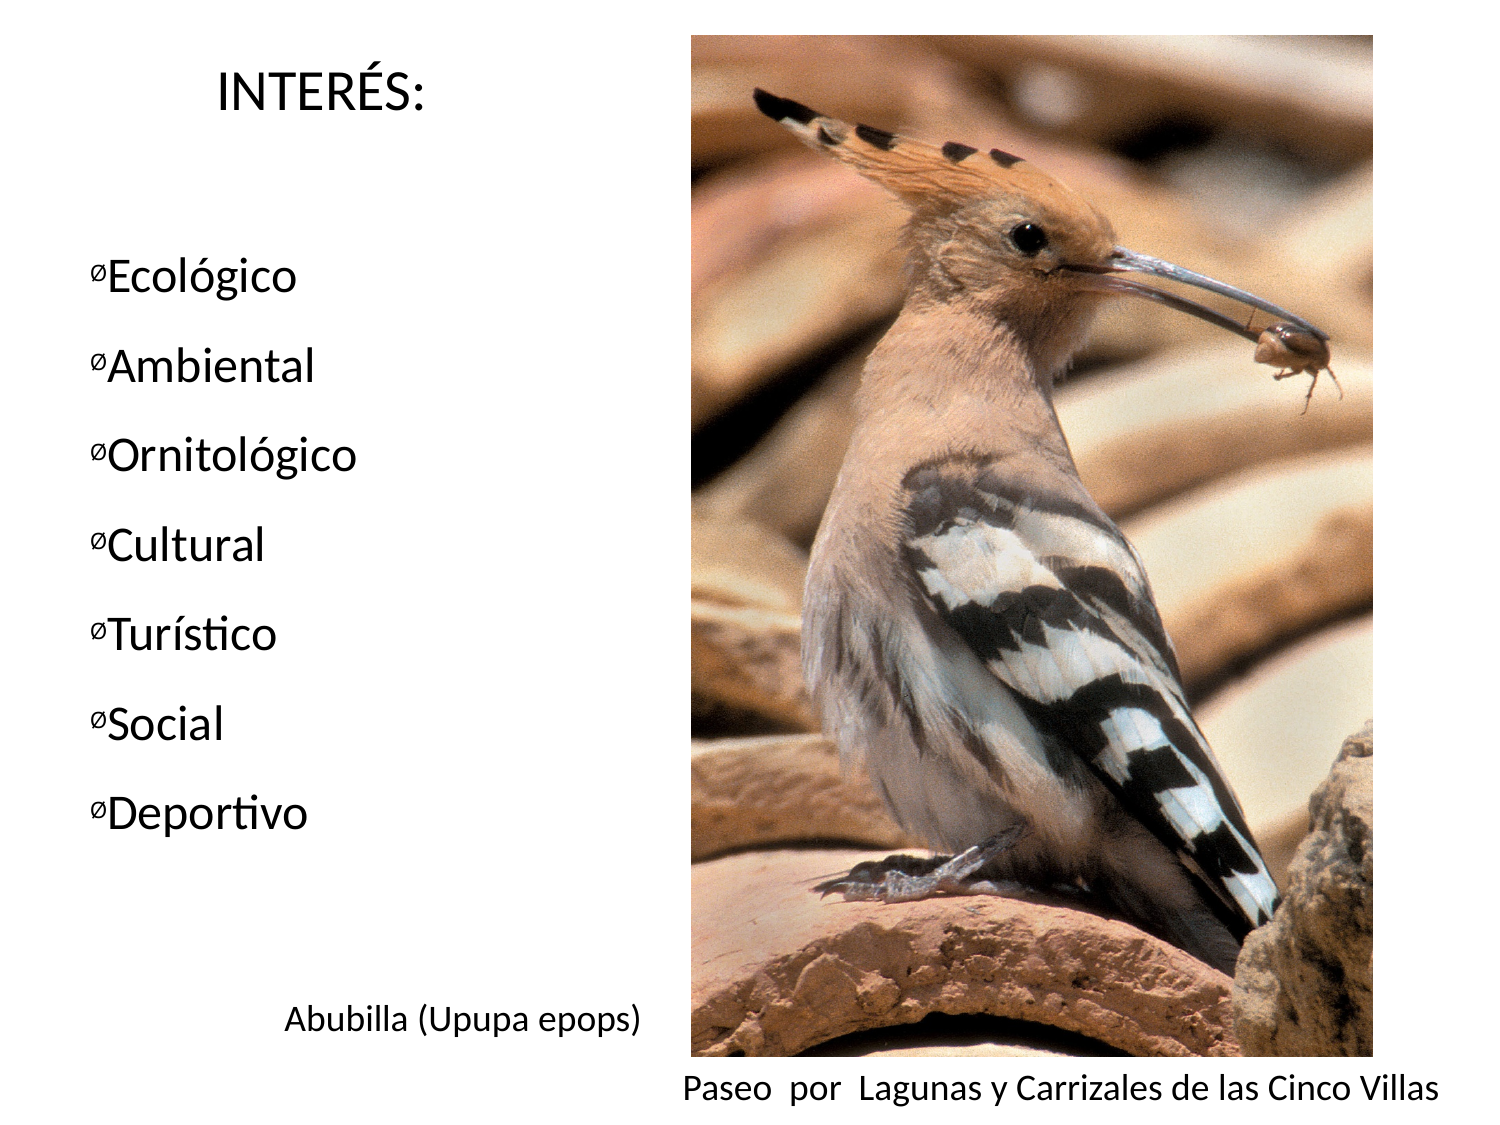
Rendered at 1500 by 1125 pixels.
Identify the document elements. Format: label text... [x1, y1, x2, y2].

text_box Abubilla (Upupa epops) [269, 996, 668, 1049]
picture [691, 35, 1373, 1058]
list Ecológico Ambiental Ornitológico Cultural Turístico Social Deportivo [75, 235, 569, 1005]
title INTERÉS: [75, 44, 569, 235]
text_box Paseo por Lagunas y Carrizales de las Cinco Villas [667, 1064, 1500, 1118]
